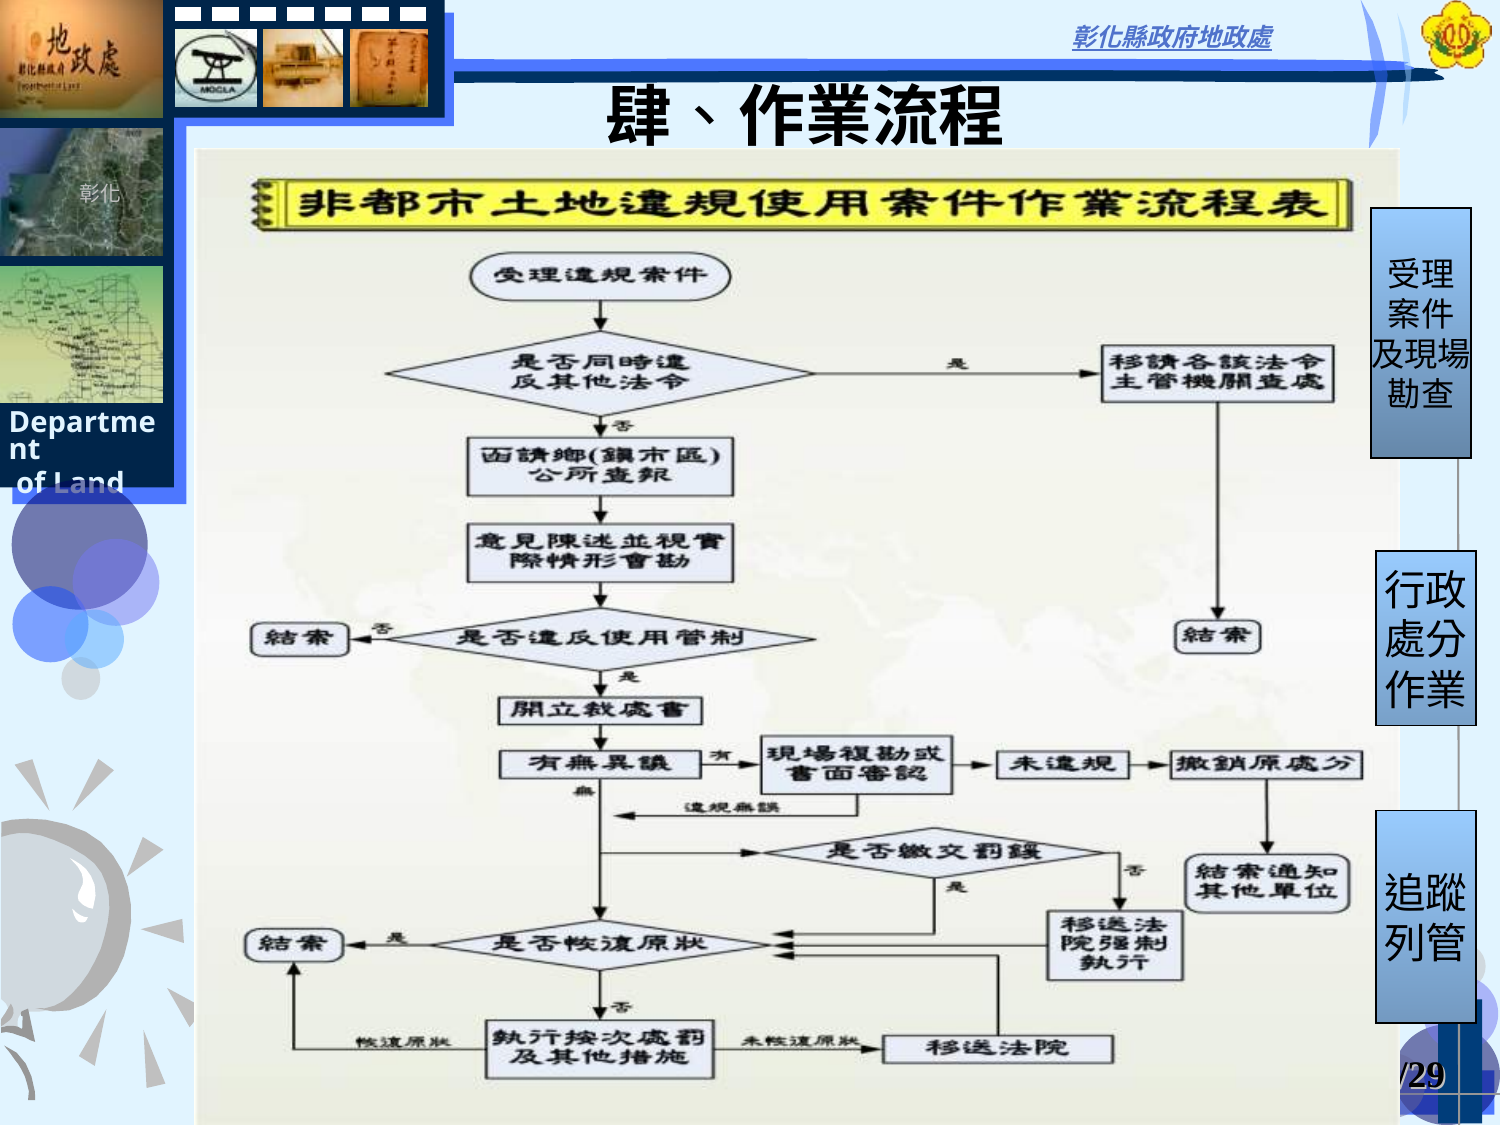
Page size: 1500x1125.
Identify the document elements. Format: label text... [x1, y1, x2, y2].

picture [175, 29, 257, 107]
picture [0, 0, 163, 118]
picture [0, 128, 163, 256]
picture [263, 29, 343, 107]
text_box 受理 案件 及現場 勘查 [1371, 208, 1472, 459]
picture [0, 266, 163, 403]
text_box 追蹤 列管 [1375, 810, 1476, 1024]
text_box 行政 處分 作業 [1375, 550, 1476, 726]
title 肆、作業流程 [442, 66, 1168, 173]
picture [194, 148, 1400, 1125]
picture [350, 29, 428, 107]
picture [1420, 0, 1492, 71]
